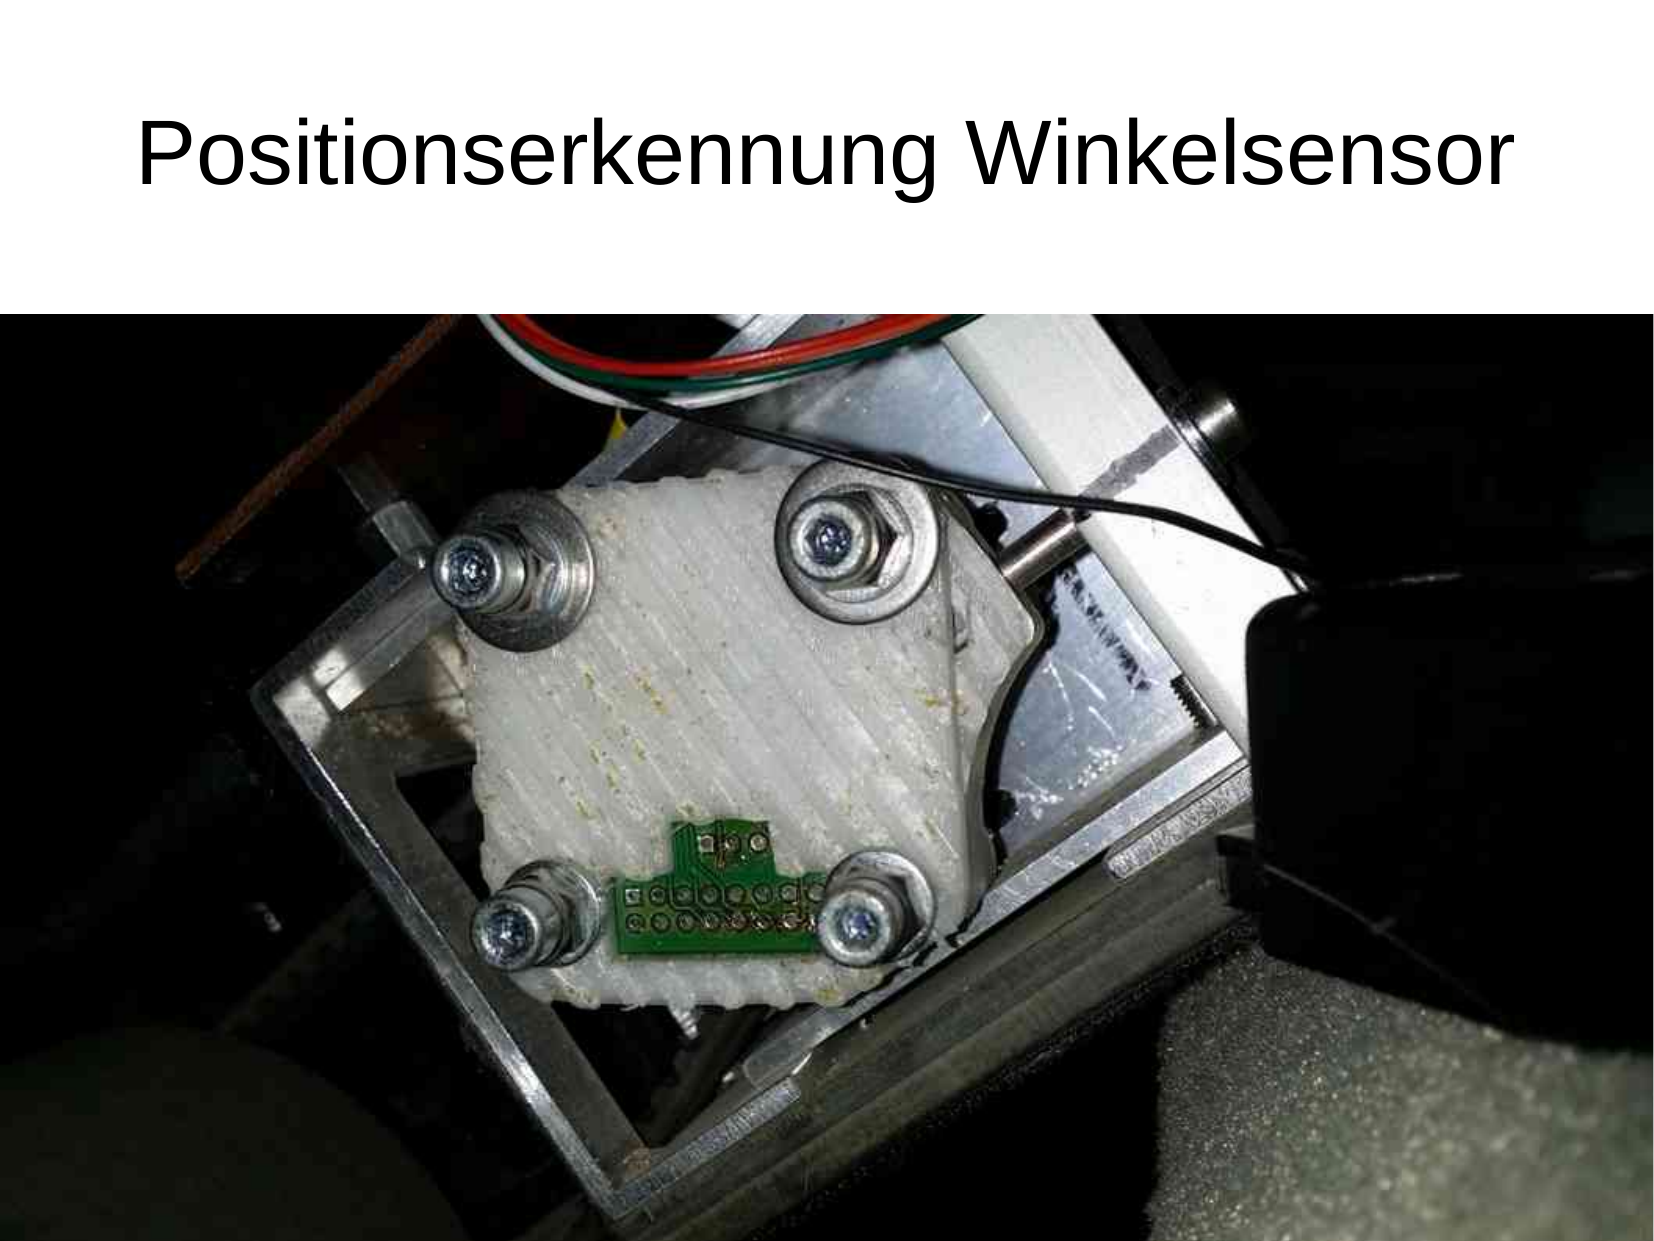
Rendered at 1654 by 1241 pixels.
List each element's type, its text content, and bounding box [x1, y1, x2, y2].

title Positionserkennung Winkelsensor [82, 49, 1571, 257]
picture [0, 314, 1654, 1241]
